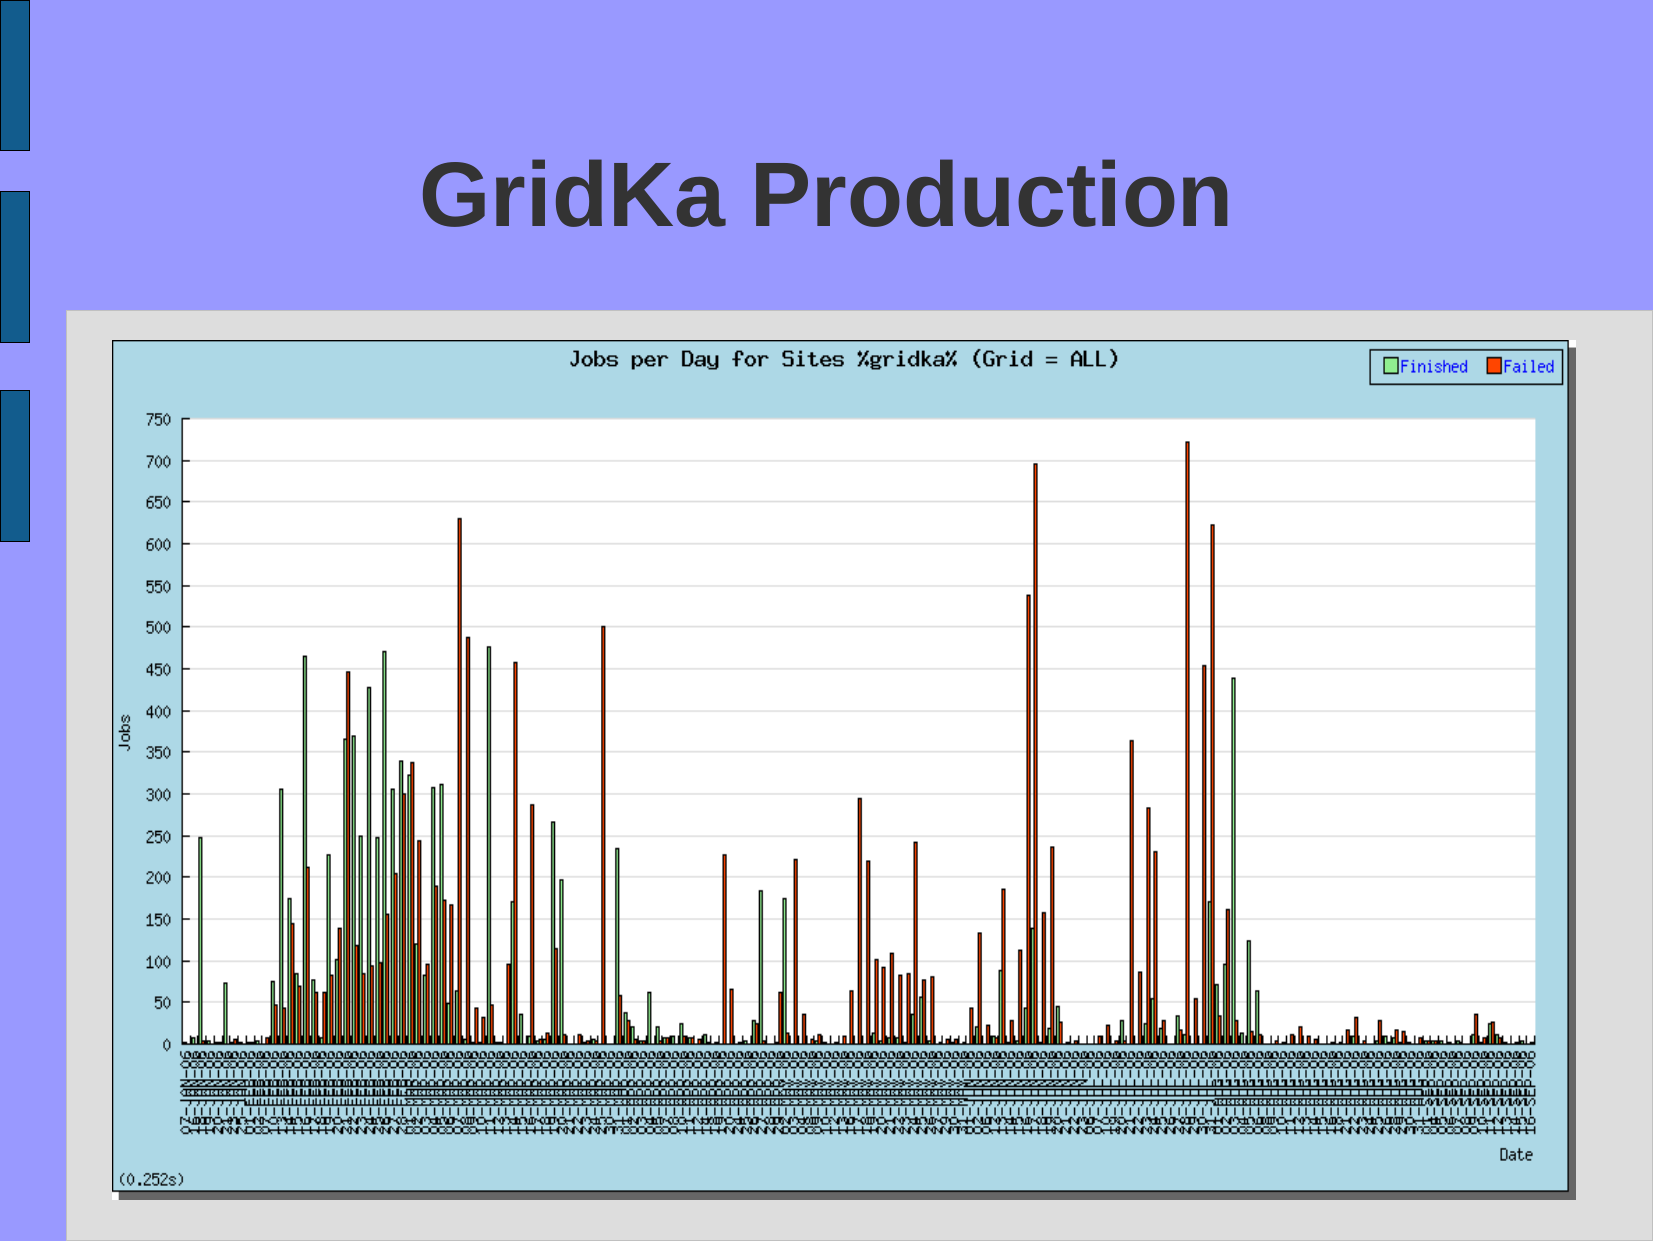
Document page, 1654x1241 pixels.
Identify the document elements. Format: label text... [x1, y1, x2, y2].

title GridKa Production [121, 91, 1534, 299]
picture [112, 340, 1576, 1201]
